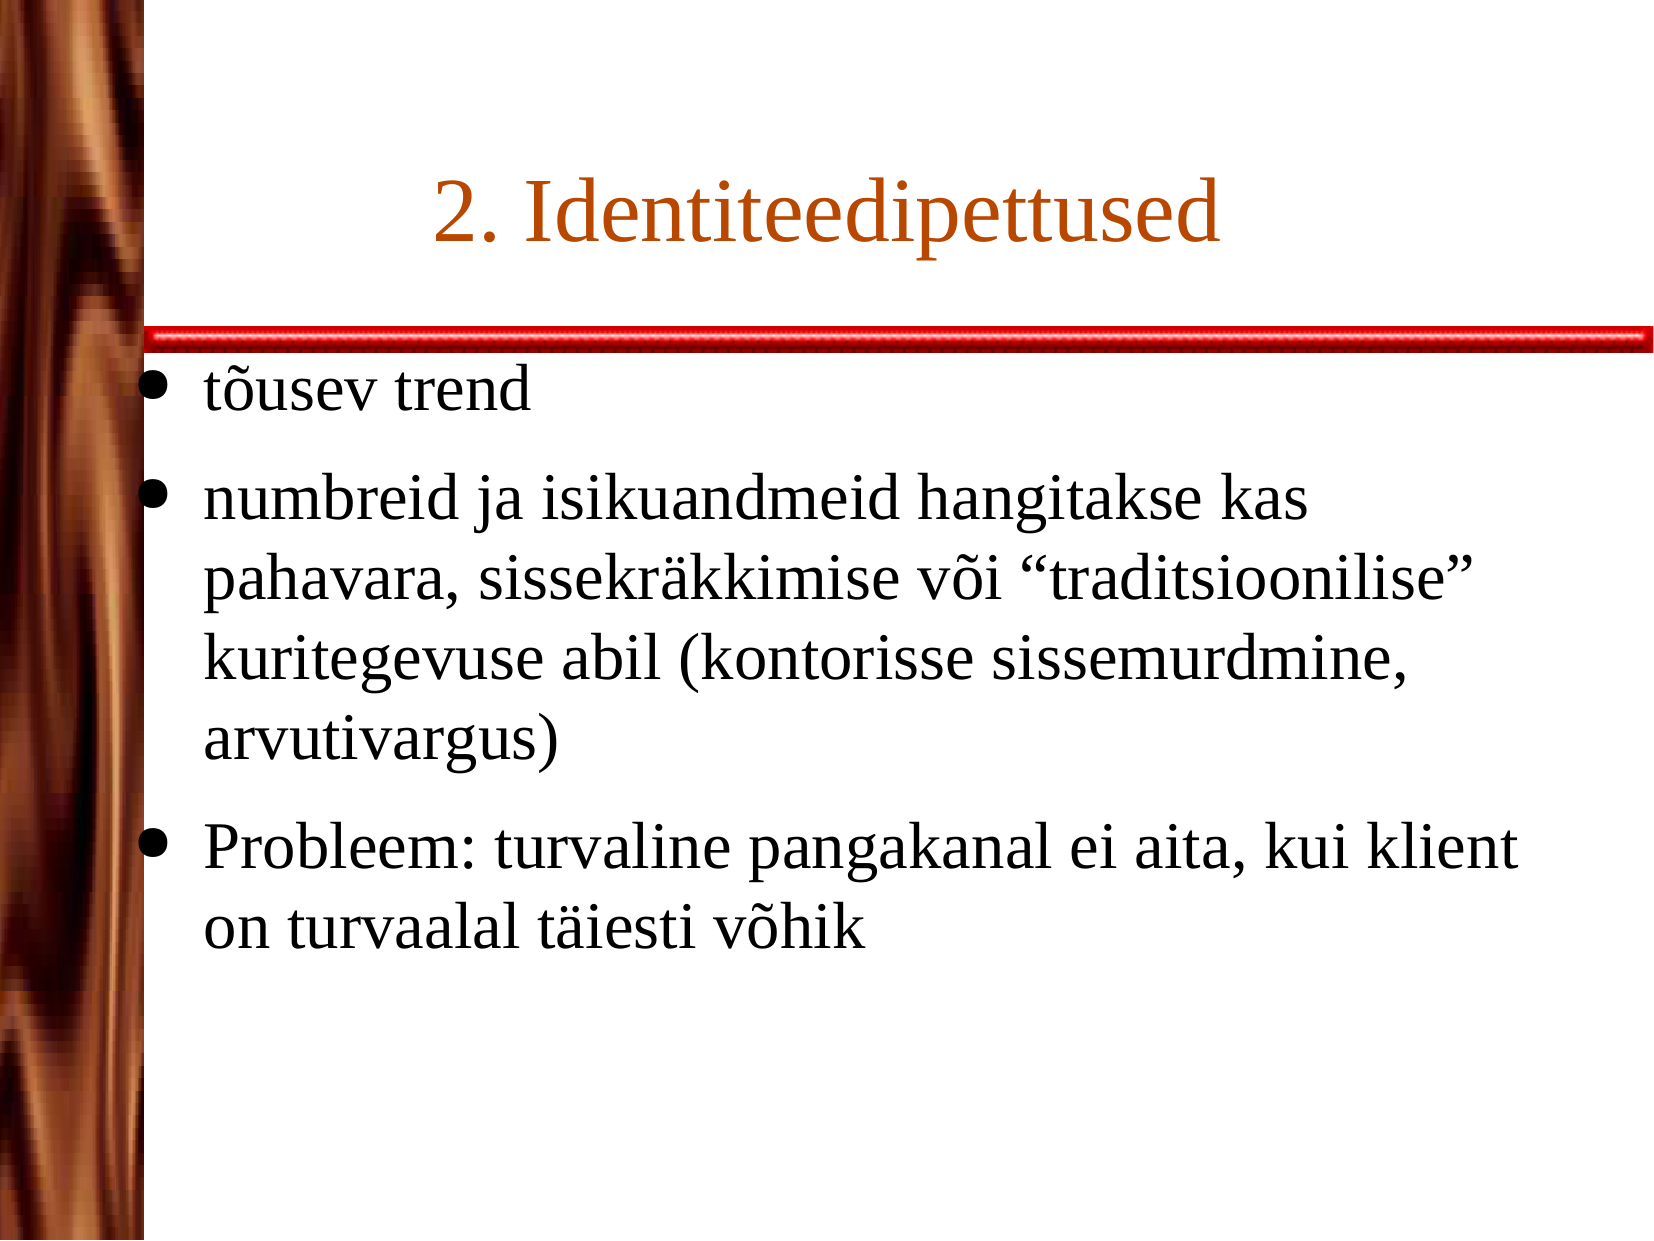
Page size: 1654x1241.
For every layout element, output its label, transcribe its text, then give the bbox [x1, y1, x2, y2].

picture [0, 0, 1654, 1240]
list tõusev trend numbreid ja isikuandmeid hangitakse kas pahavara, sissekräkkimise või “traditsioonilise” kuritegevuse abil (kontorisse sissemurdmine, arvutivargus) Probleem: turvaline pangakanal ei aita, kui klient on turvaalal täiesti võhik [121, 344, 1534, 1127]
title 2. Identiteedipettused [121, 102, 1534, 311]
